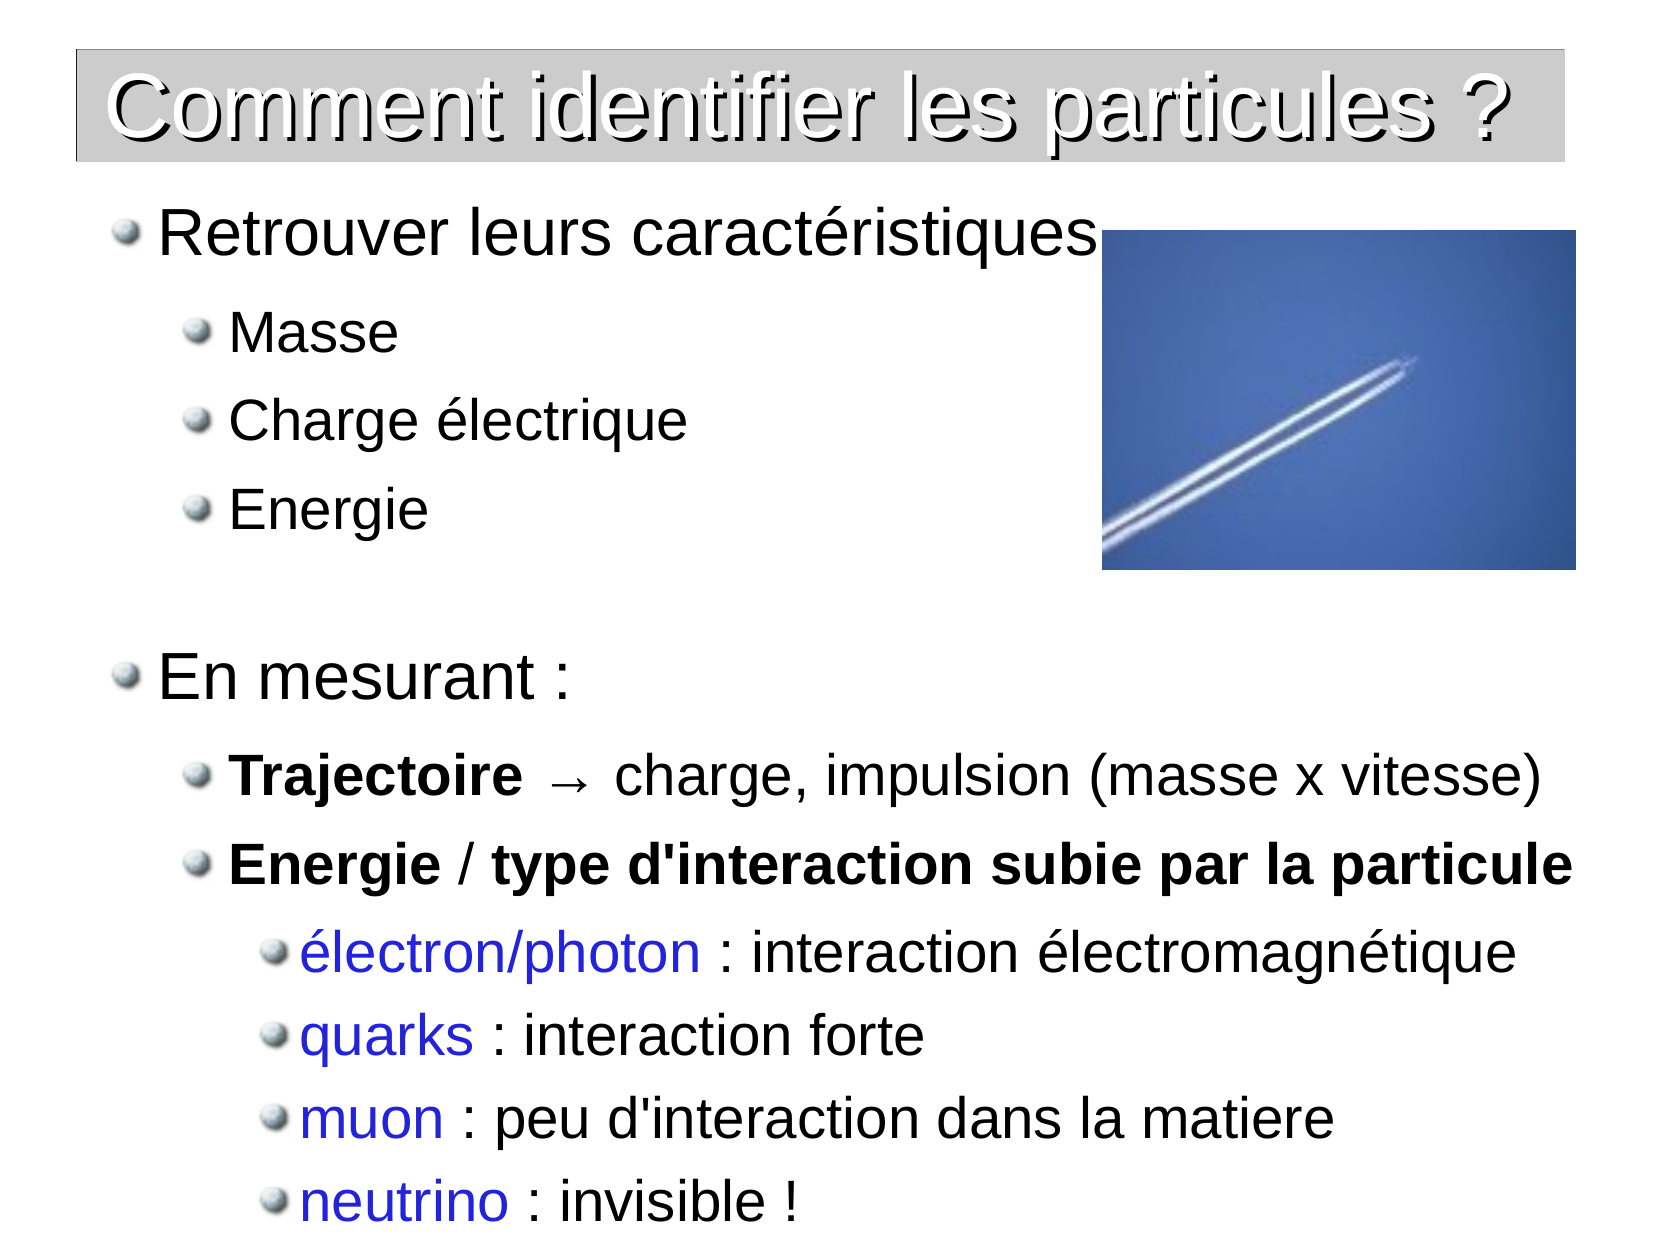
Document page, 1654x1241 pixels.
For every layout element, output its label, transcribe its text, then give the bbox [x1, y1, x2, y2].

picture [252, 1183, 295, 1219]
title Comment identifier les particules ? [76, 49, 1565, 162]
list Retrouver leurs caractéristiques Masse Charge électrique Energie En mesurant : Trajectoire → charge, impulsion (masse x vitesse) Energie / type d'interaction subie par la particule électron/photon : interaction électromagnétique quarks : interaction forte muon : peu d'interaction dans la matiere neutrino : invisible ! [86, 195, 1576, 1141]
picture [1102, 230, 1576, 571]
